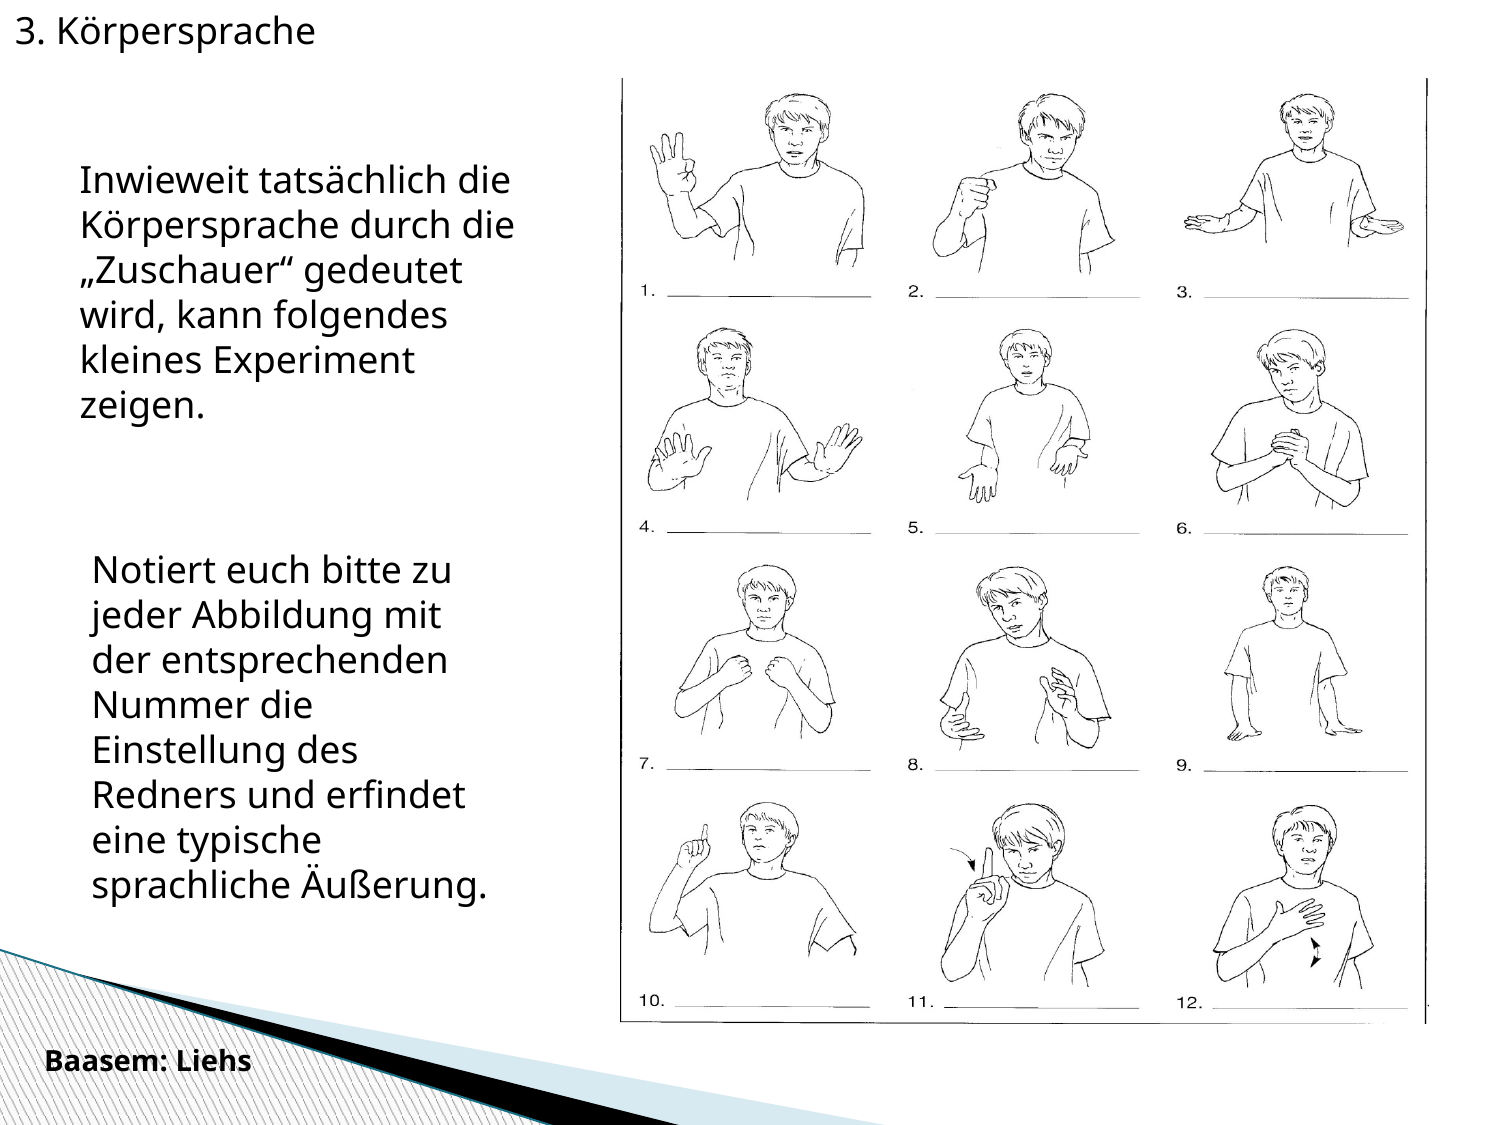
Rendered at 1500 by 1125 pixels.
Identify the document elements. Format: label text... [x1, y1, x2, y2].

picture [0, 952, 543, 1125]
text_box Inwieweit tatsächlich die Körpersprache durch die „Zuschauer“ gedeutet wird, kann folgendes kleines Experiment zeigen. [64, 148, 550, 434]
text_box Notiert euch bitte zu jeder Abbildung mit der entsprechenden Nummer die Einstellung des Redners und erfindet eine typische sprachliche Äußerung. [76, 538, 526, 914]
text_box Baasem: Liehs [29, 1034, 325, 1085]
picture [620, 78, 1429, 1024]
text_box 3. Körpersprache [0, 0, 367, 60]
